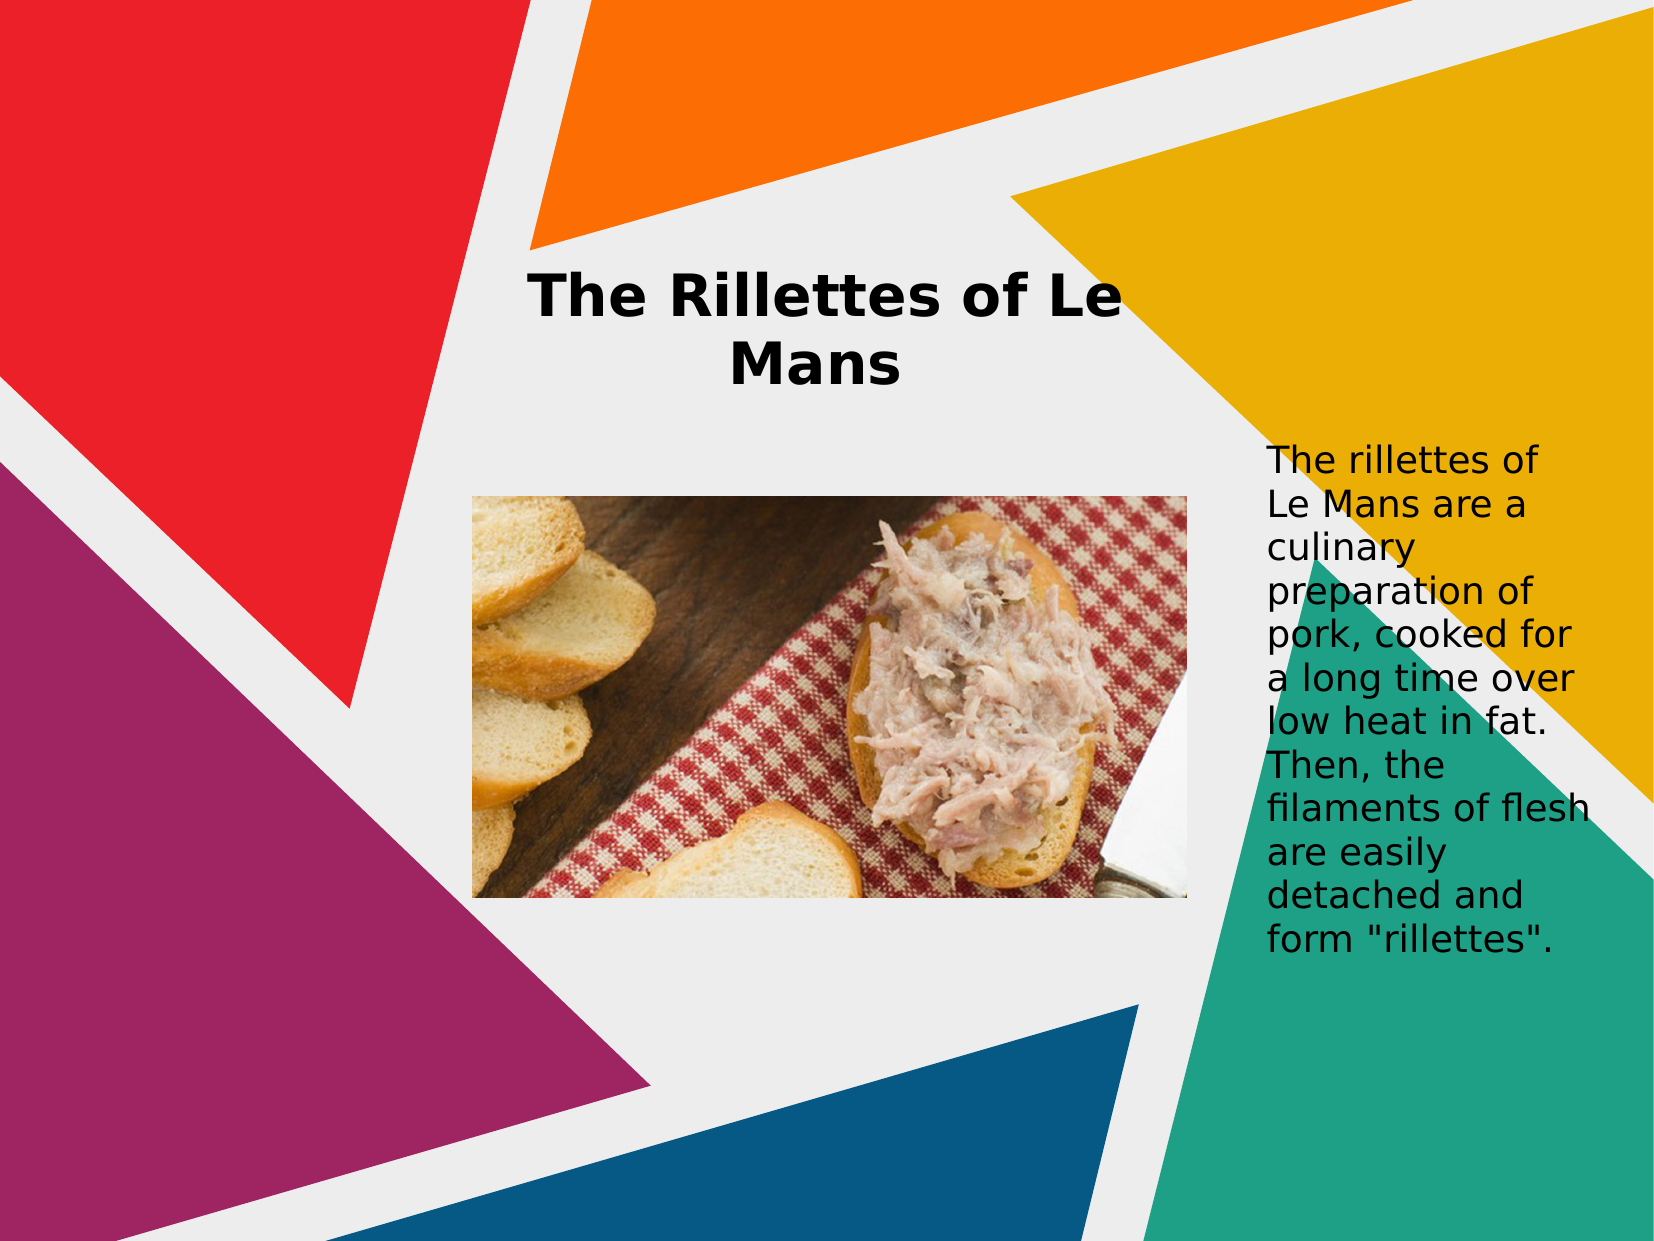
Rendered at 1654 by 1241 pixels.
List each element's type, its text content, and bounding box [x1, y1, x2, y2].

picture [472, 496, 1187, 898]
text_box The rillettes of Le Mans are a culinary preparation of pork, cooked for a long time over low heat in fat. Then, the filaments of flesh are easily detached and form "rillettes". [1251, 431, 1607, 969]
title The Rillettes of Le Mans [467, 226, 1185, 434]
